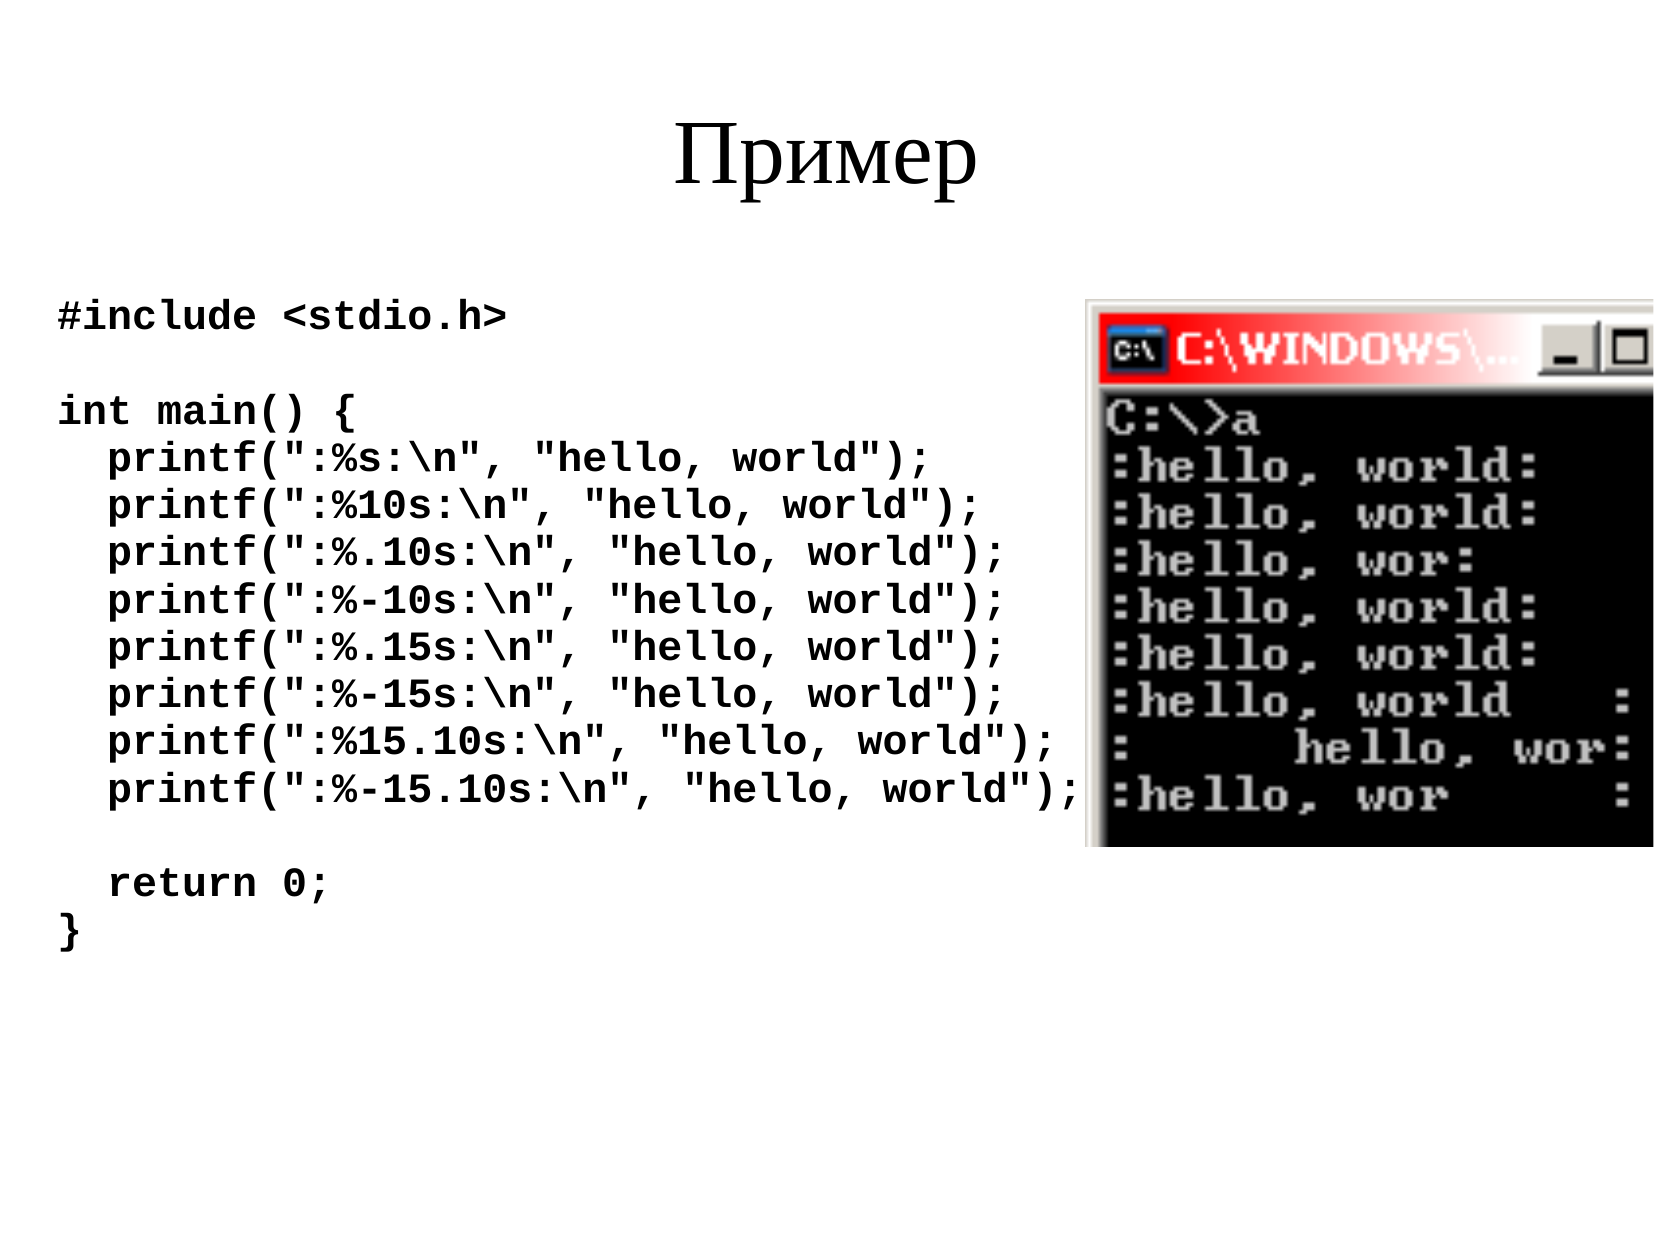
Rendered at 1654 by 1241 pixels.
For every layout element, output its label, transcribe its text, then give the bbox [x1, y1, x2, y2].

text_box #include <stdio.h> int main() { printf(":%s:\n", "hello, world"); printf(":%10s:\n", "hello, world"); printf(":%.10s:\n", "hello, world"); printf(":%-10s:\n", "hello, world"); printf(":%.15s:\n", "hello, world"); printf(":%-15s:\n", "hello, world"); printf(":%15.10s:\n", "hello, world"); printf(":%-15.10s:\n", "hello, world"); return 0; } [42, 287, 1595, 1019]
title Пример [82, 49, 1571, 257]
picture [1085, 299, 1654, 847]
